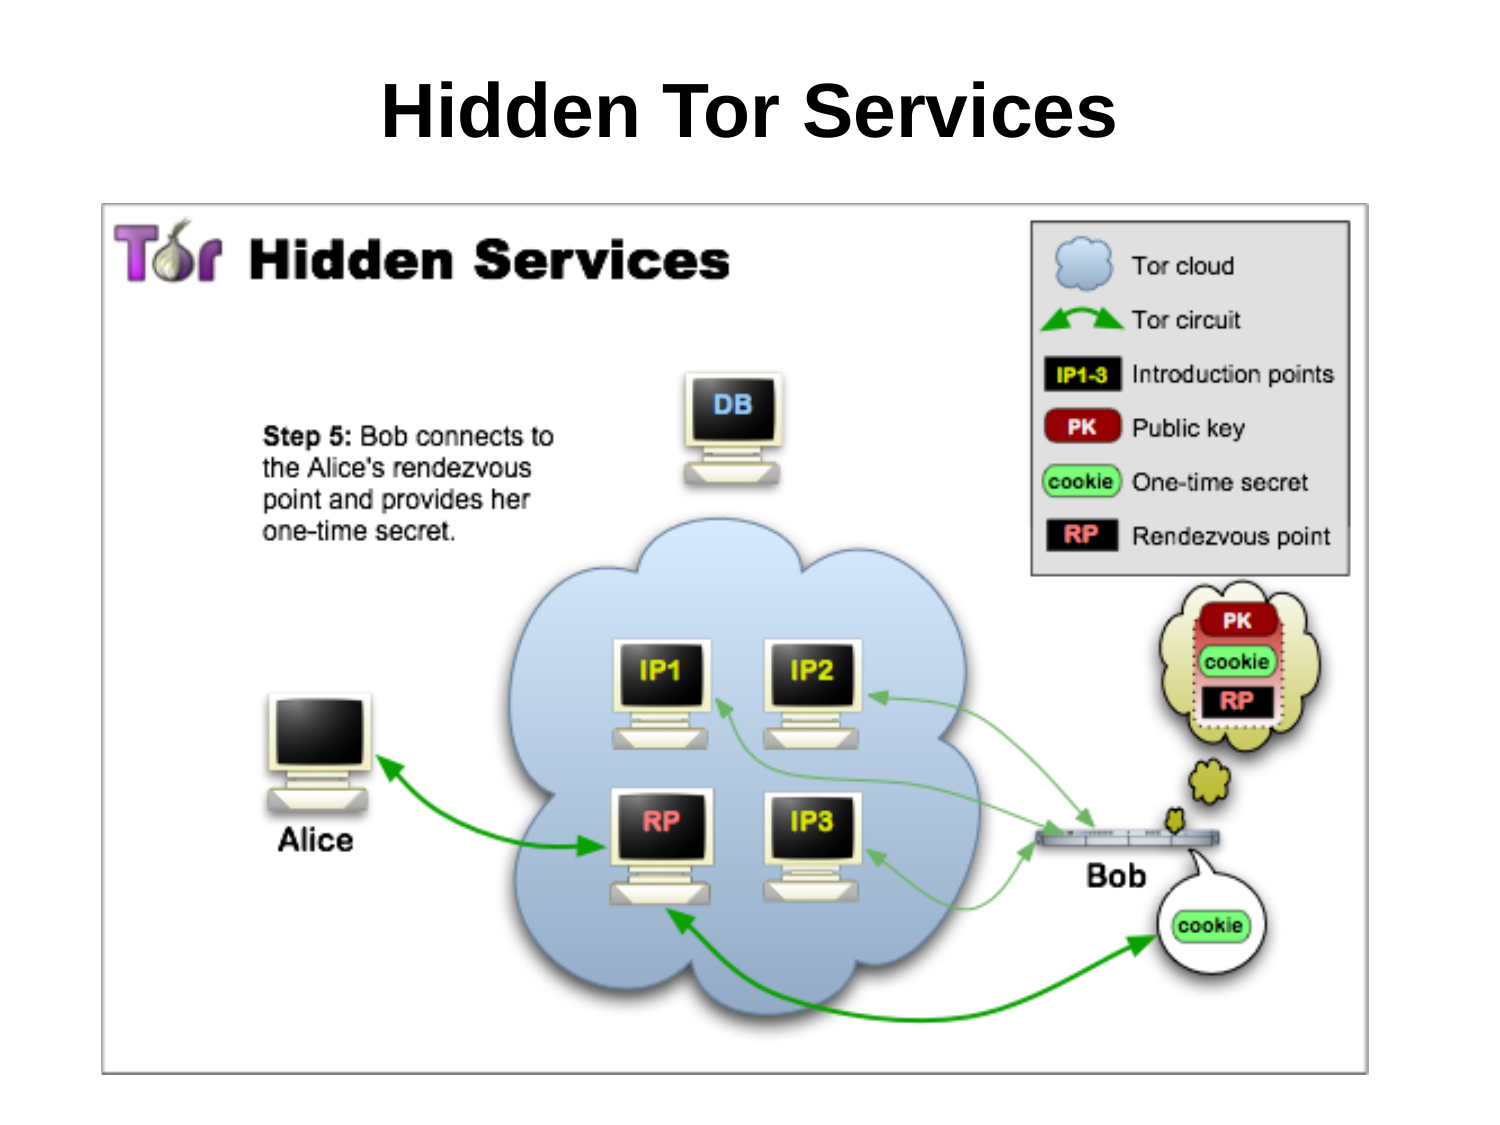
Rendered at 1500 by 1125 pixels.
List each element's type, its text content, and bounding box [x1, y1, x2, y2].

picture [101, 203, 1369, 1075]
title Hidden Tor Services [75, 44, 1425, 177]
